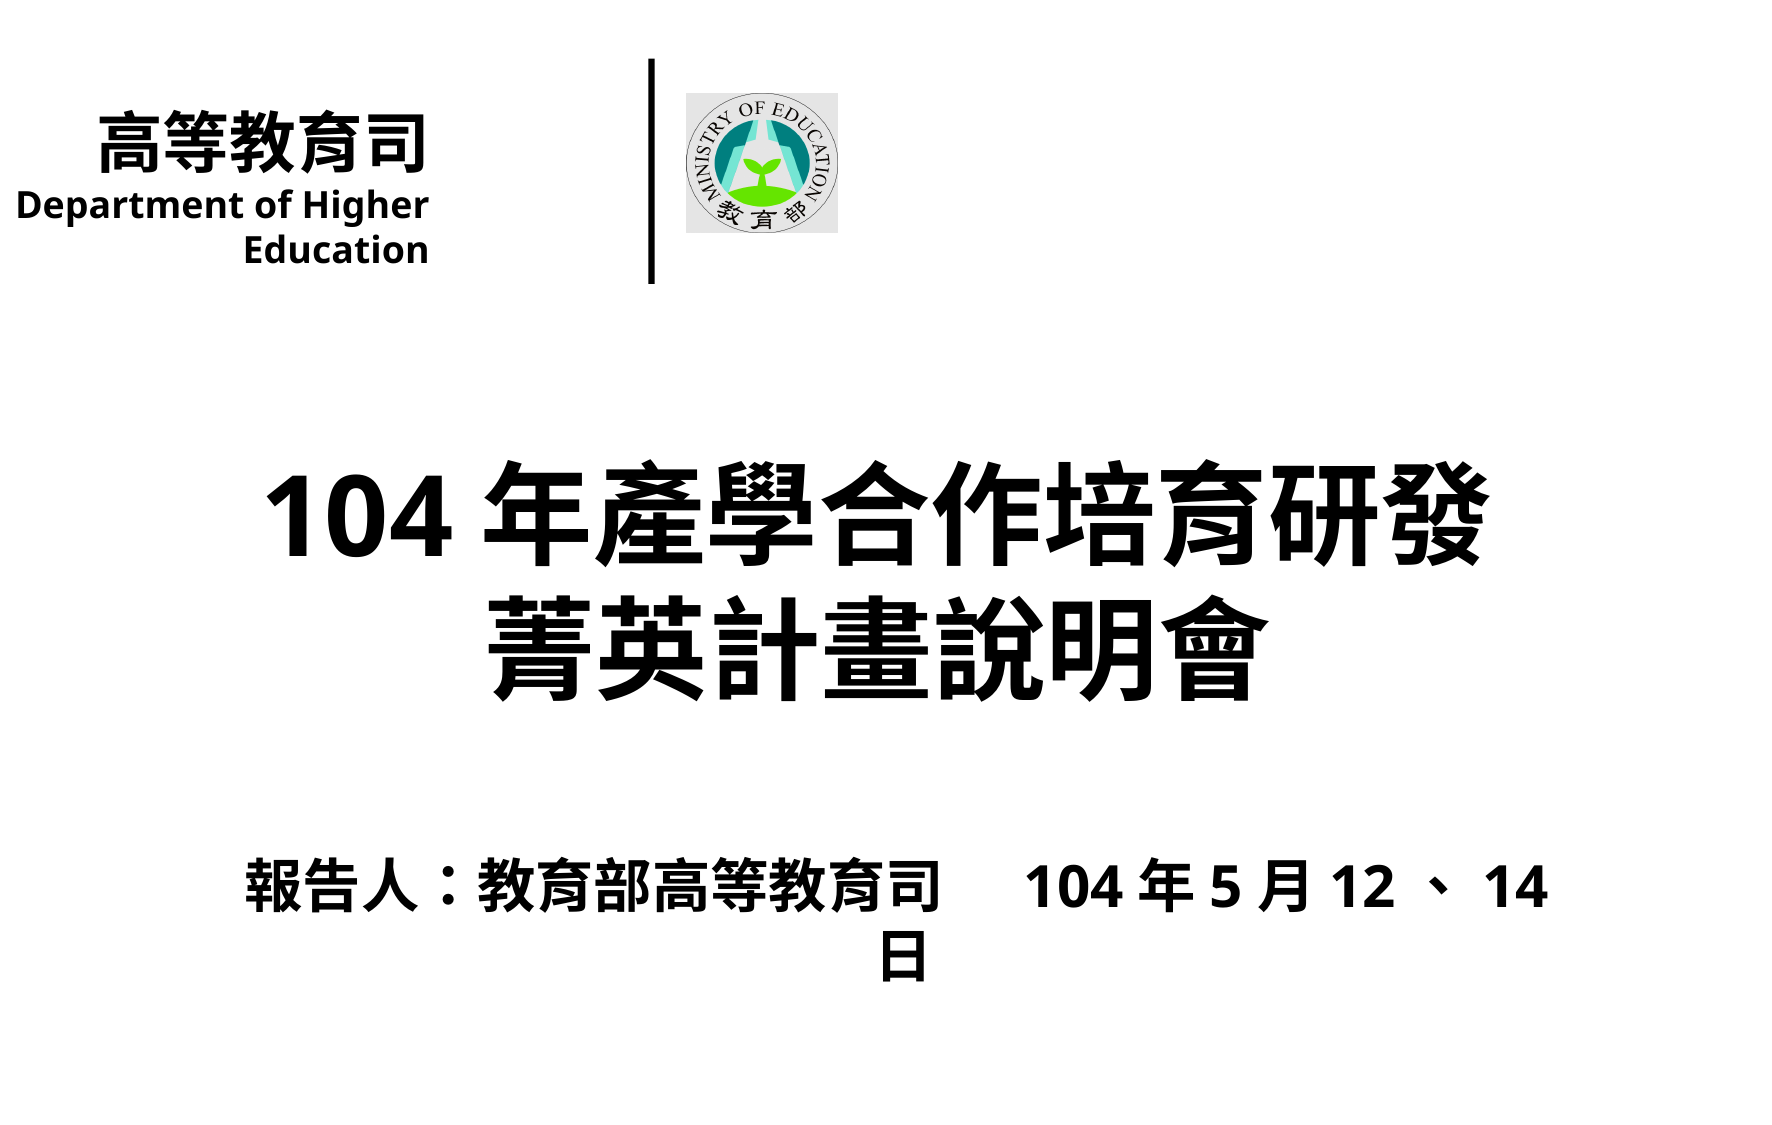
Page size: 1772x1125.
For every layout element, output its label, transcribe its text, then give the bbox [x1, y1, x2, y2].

text_box 報告人：教育部高等教育司 104年5月12、14日 [224, 842, 1583, 997]
picture [686, 93, 838, 233]
text_box 高等教育司 Department of Higher Education [0, 94, 631, 279]
text_box 104年產學合作培育研發 菁英計畫說明會 [156, 436, 1598, 722]
